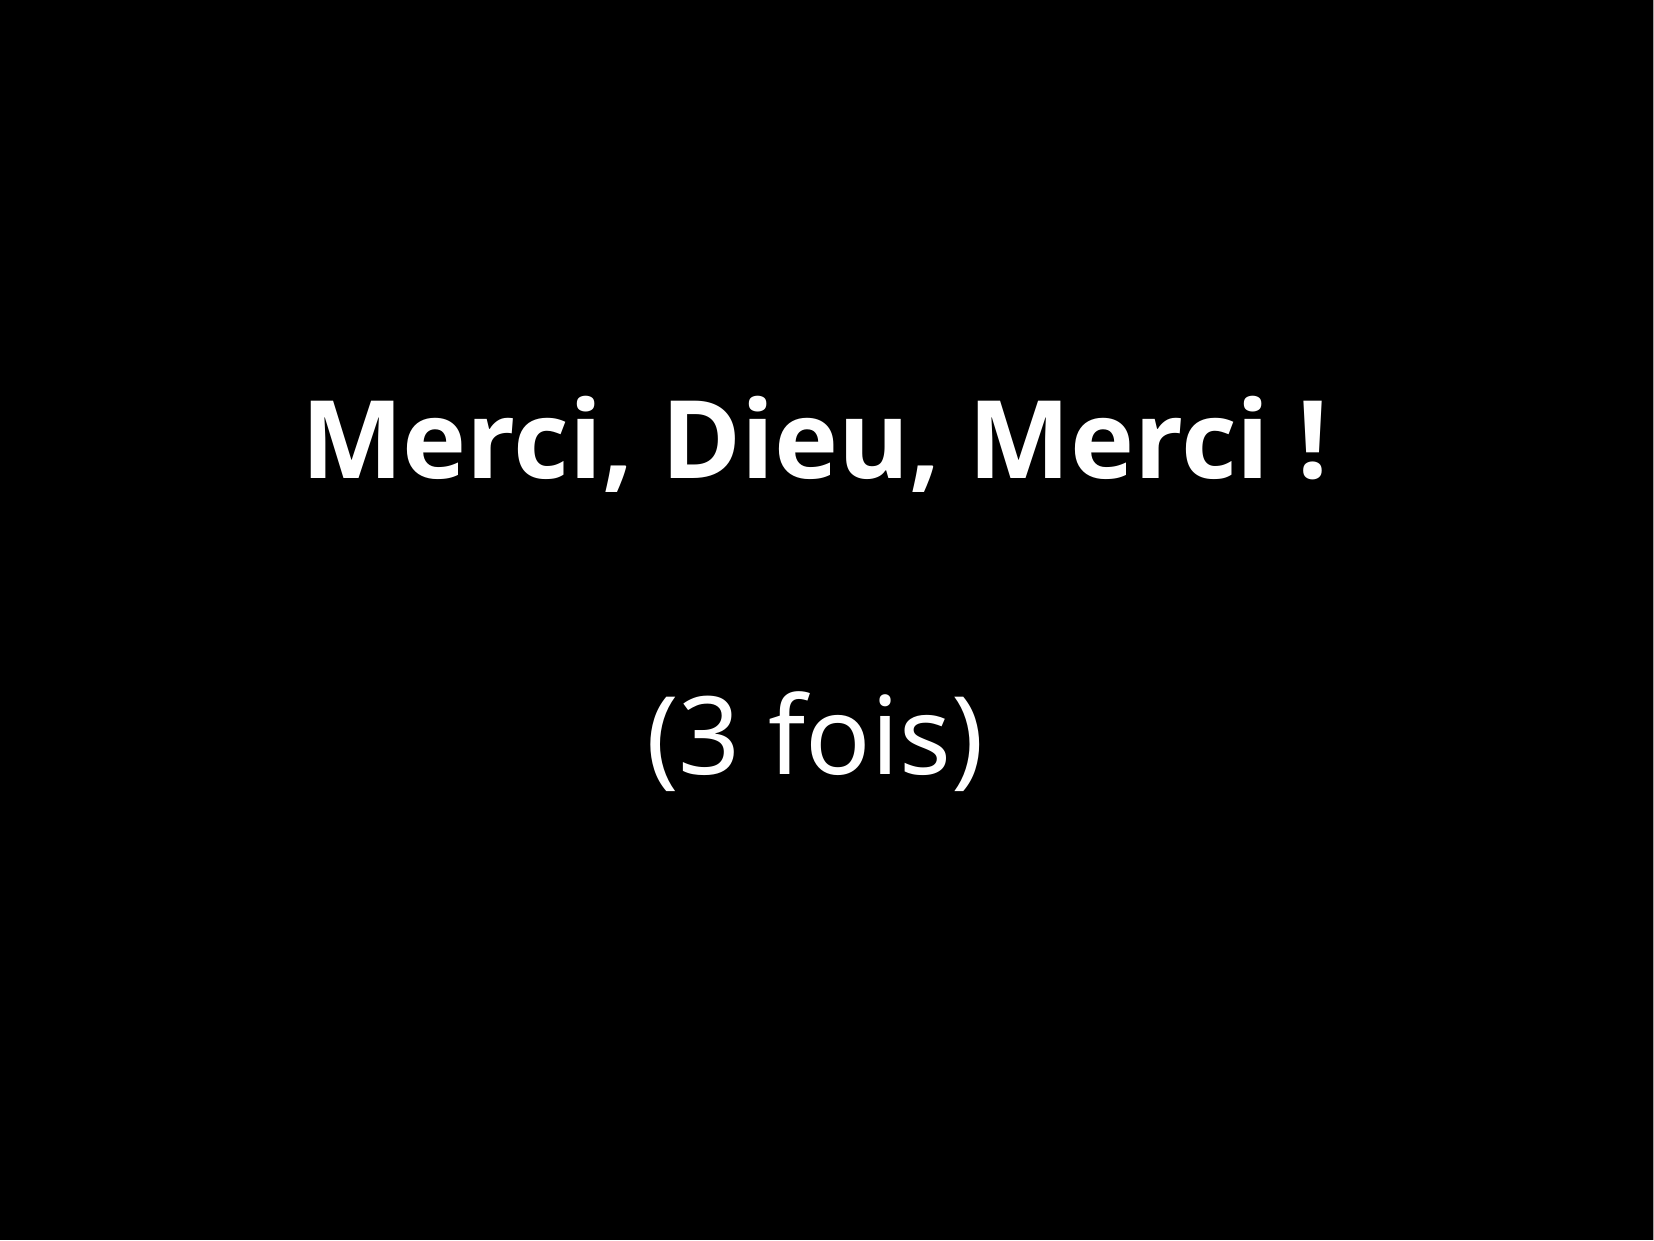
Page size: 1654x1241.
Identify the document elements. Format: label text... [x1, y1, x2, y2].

subtitle Merci, Dieu, Merci ! (3 fois) [70, 205, 1559, 1241]
